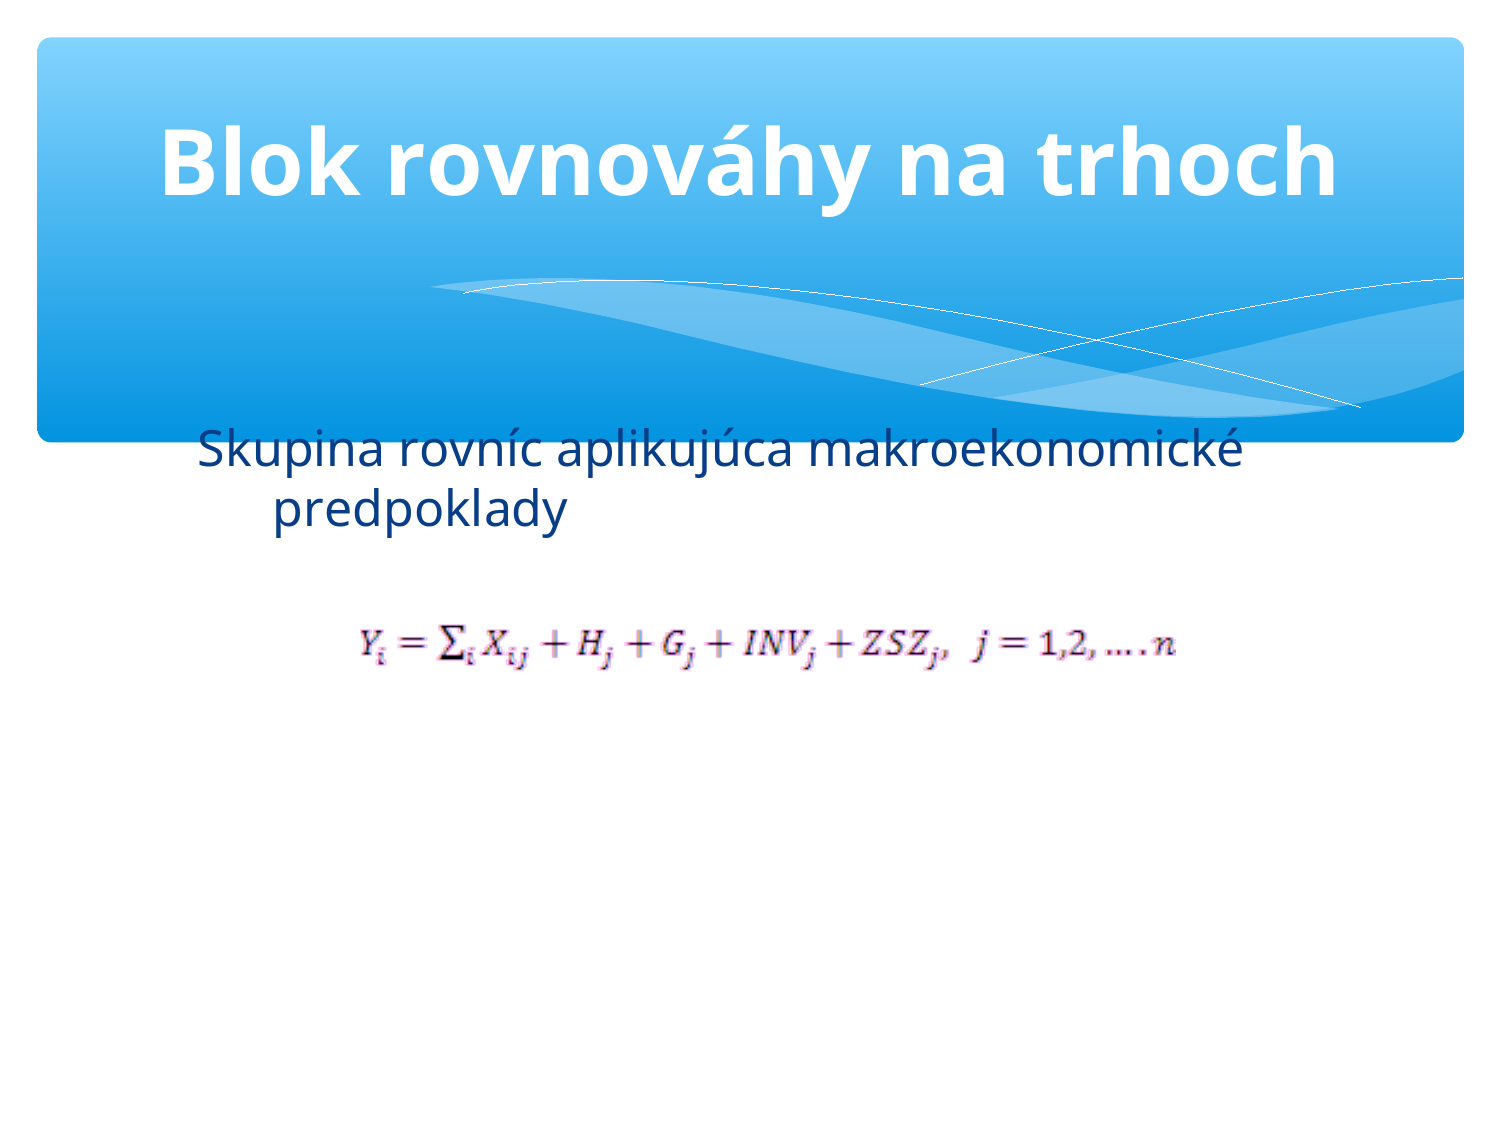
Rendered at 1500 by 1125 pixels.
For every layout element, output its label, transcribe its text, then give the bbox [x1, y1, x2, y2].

title Blok rovnováhy na trhoch [75, 40, 1426, 276]
text_box Skupina rovníc aplikujúca makroekonomické predpoklady [183, 408, 1399, 975]
